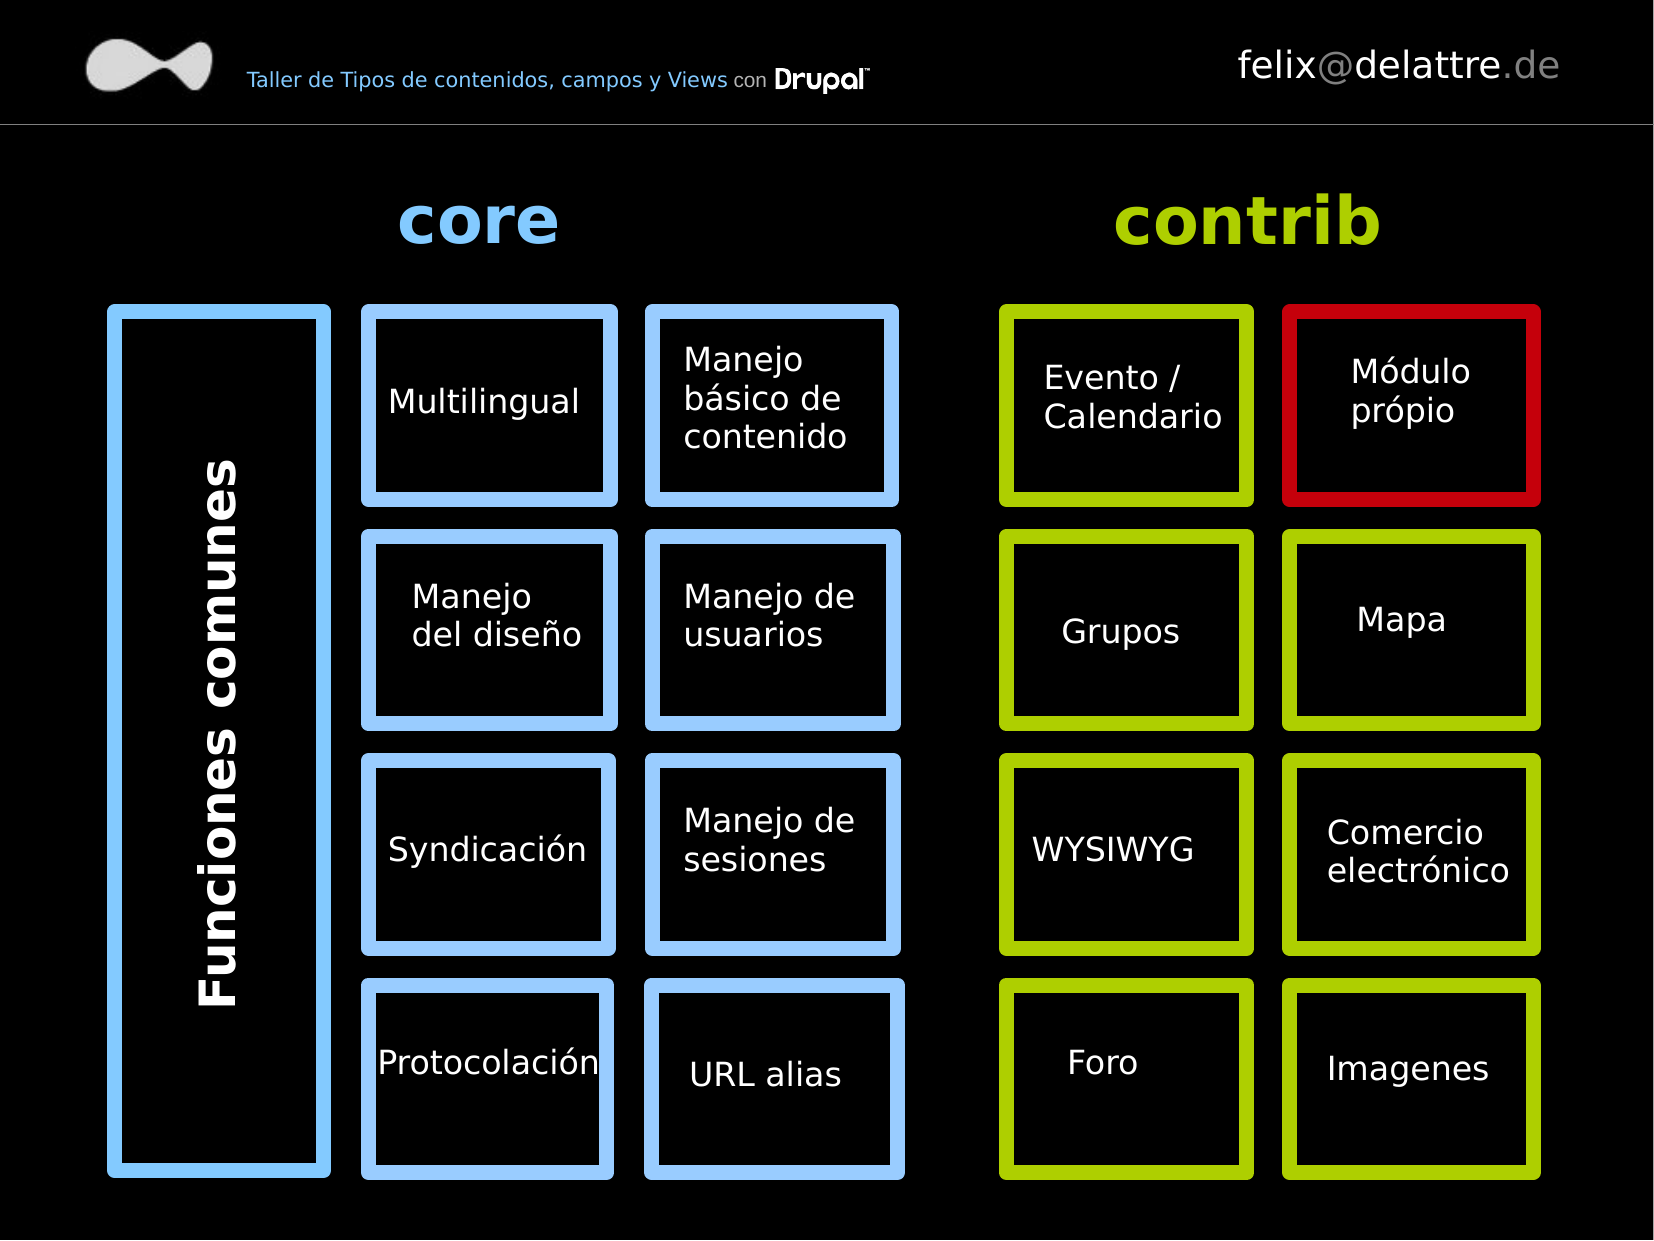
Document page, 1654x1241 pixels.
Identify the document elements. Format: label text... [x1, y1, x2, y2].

text_box Syndicación [373, 823, 622, 958]
text_box Imagenes [1312, 1042, 1518, 1177]
text_box contrib [1090, 166, 1407, 277]
text_box Manejo del diseño [396, 569, 602, 704]
text_box Mapa [1341, 593, 1547, 728]
text_box WYSIWYG [1016, 823, 1234, 878]
text_box Manejo de usuarios [668, 569, 874, 704]
text_box Protocolación [362, 1036, 621, 1171]
text_box Manejo de sesiones [668, 794, 877, 944]
text_box Multilingual [373, 375, 622, 510]
text_box Evento / Calendario [1028, 351, 1259, 486]
text_box URL alias [674, 1048, 880, 1183]
text_box Manejo básico de contenido [668, 333, 874, 468]
text_box Módulo própio [1335, 345, 1541, 480]
picture [62, 31, 229, 104]
text_box Foro [1052, 1036, 1258, 1171]
text_box Comercio electrónico [1312, 806, 1534, 901]
text_box core [373, 164, 586, 276]
text_box Funciones comunes [181, 444, 255, 1026]
text_box Grupos [1046, 605, 1252, 740]
